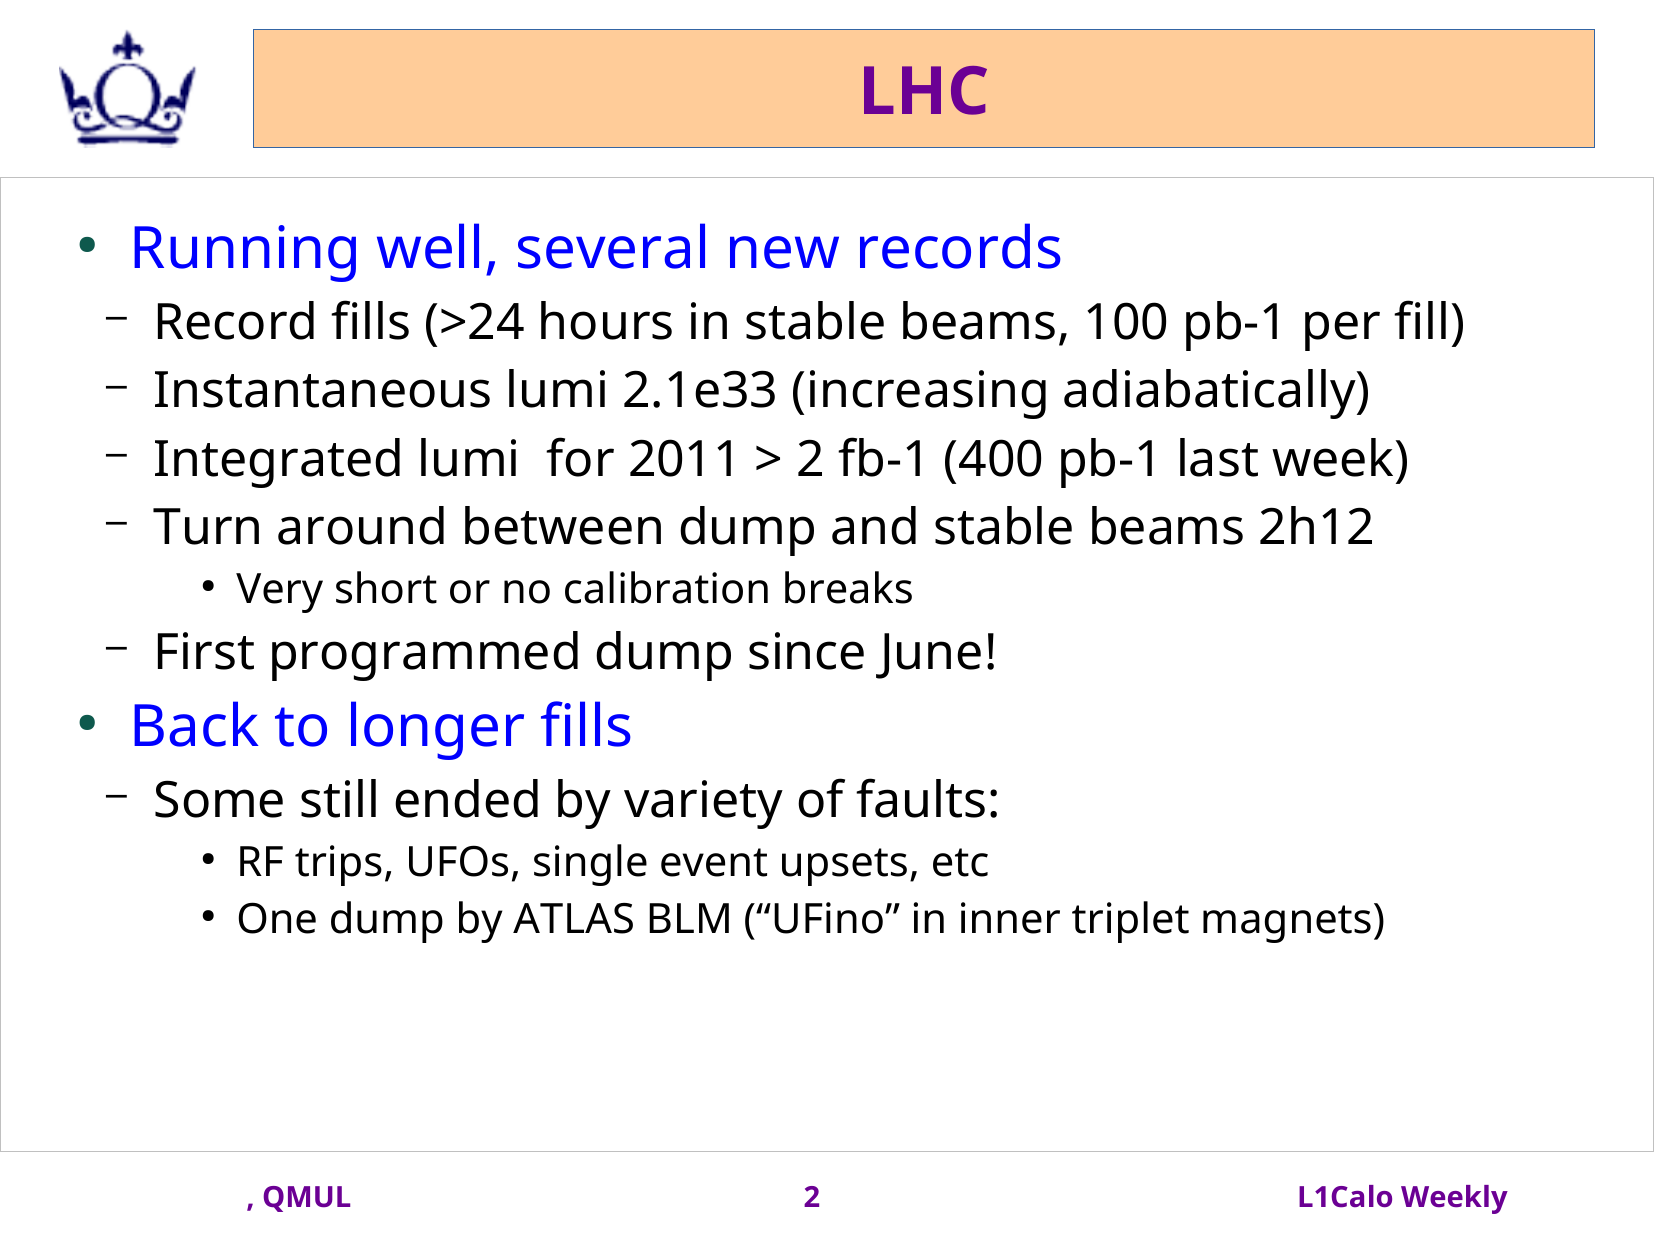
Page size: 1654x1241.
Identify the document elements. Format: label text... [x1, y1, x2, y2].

picture [59, 29, 200, 148]
list Running well, several new records Record fills (>24 hours in stable beams, 100 pb-1 per fill) Instantaneous lumi 2.1e33 (increasing adiabatically) Integrated lumi for 2011 > 2 fb-1 (400 pb-1 last week) Turn around between dump and stable beams 2h12 Very short or no calibration breaks First programmed dump since June! Back to longer fills Some still ended by variety of faults: RF trips, UFOs, single event upsets, etc One dump by ATLAS BLM (“UFino” in inner triplet magnets) [59, 206, 1595, 1154]
title LHC [253, 29, 1595, 148]
